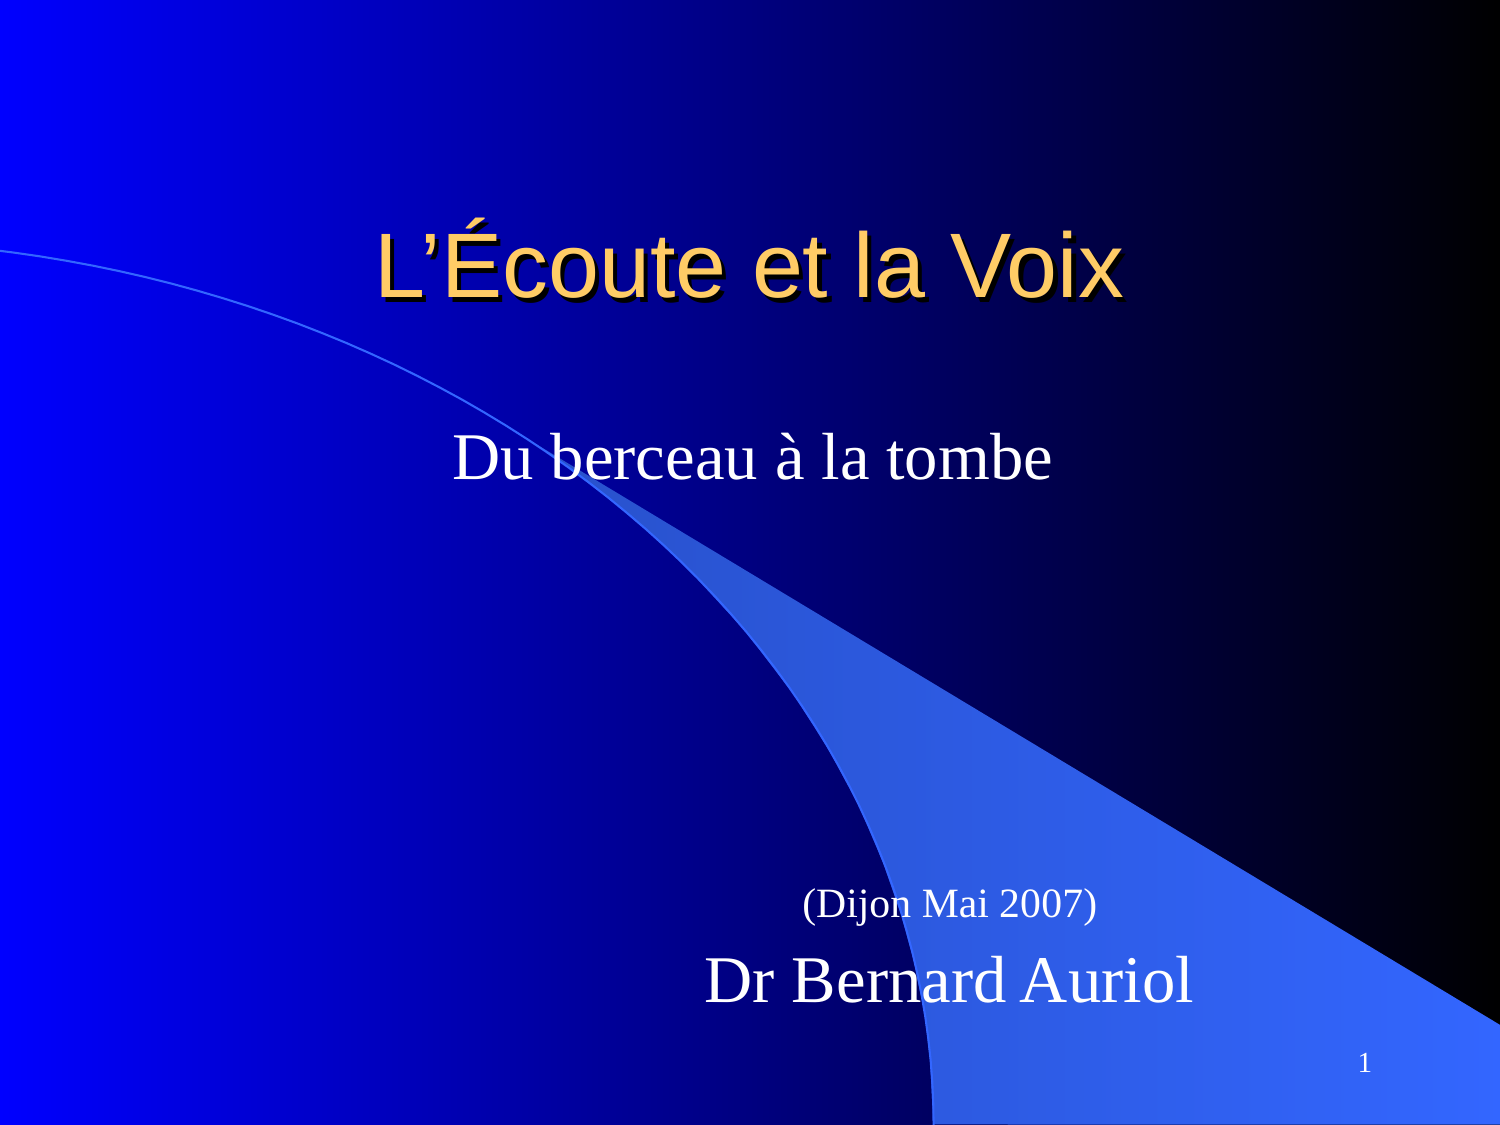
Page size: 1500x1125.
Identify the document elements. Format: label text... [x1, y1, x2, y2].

subtitle (Dijon Mai 2007) Dr Bernard Auriol [425, 762, 1476, 1051]
title L’Écoute et la Voix [112, 137, 1388, 325]
text_box Du berceau à la tombe [437, 412, 1201, 502]
